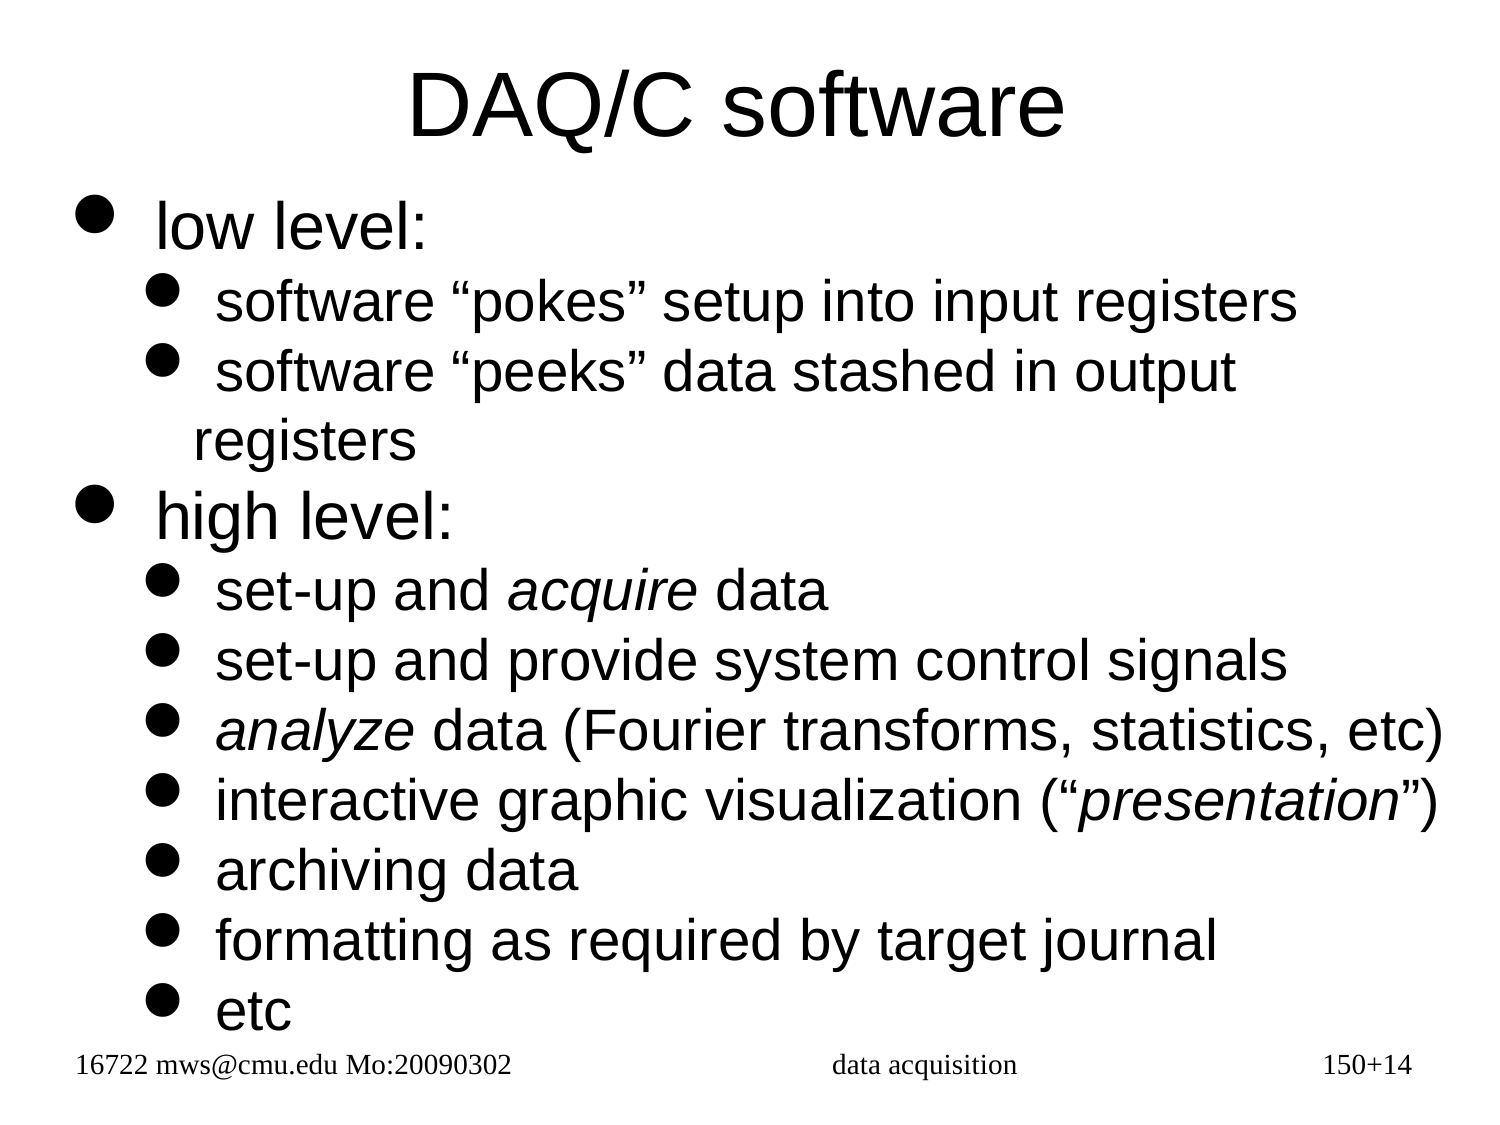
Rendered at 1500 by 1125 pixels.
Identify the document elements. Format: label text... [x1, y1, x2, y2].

text_box low level: software “pokes” setup into input registers software “peeks” data stashed in output registers high level: set-up and acquire data set-up and provide system control signals analyze data (Fourier transforms, statistics, etc) interactive graphic visualization (“presentation”) archiving data formatting as required by target journal etc [37, 174, 1476, 980]
text_box DAQ/C software [99, 37, 1376, 163]
